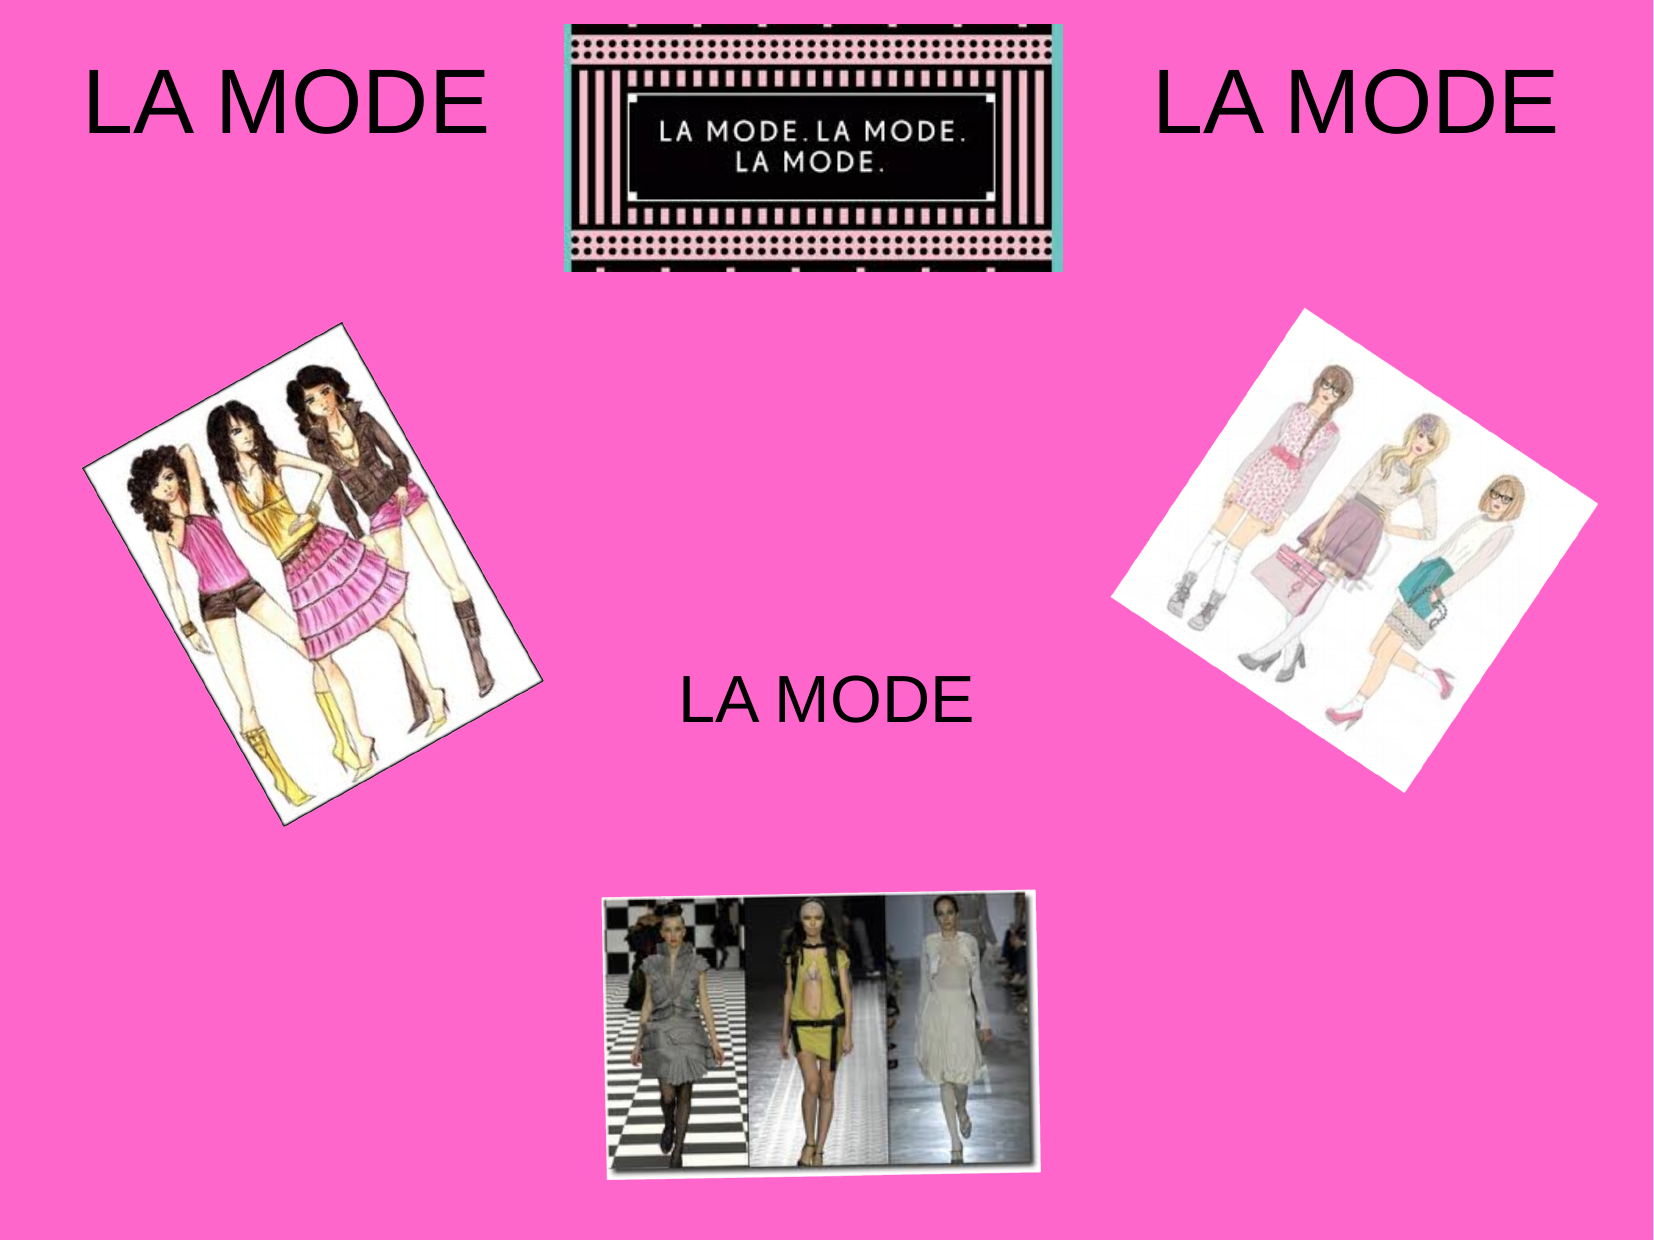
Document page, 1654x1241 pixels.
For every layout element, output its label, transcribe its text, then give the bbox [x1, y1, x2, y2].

picture [564, 24, 1063, 272]
subtitle LA MODE [82, 290, 1571, 1109]
picture [601, 889, 1041, 1180]
picture [81, 321, 544, 827]
picture [1110, 307, 1598, 793]
title LA MODE LA MODE [1063, 49, 1571, 257]
title LA MODE LA MODE [82, 49, 564, 257]
